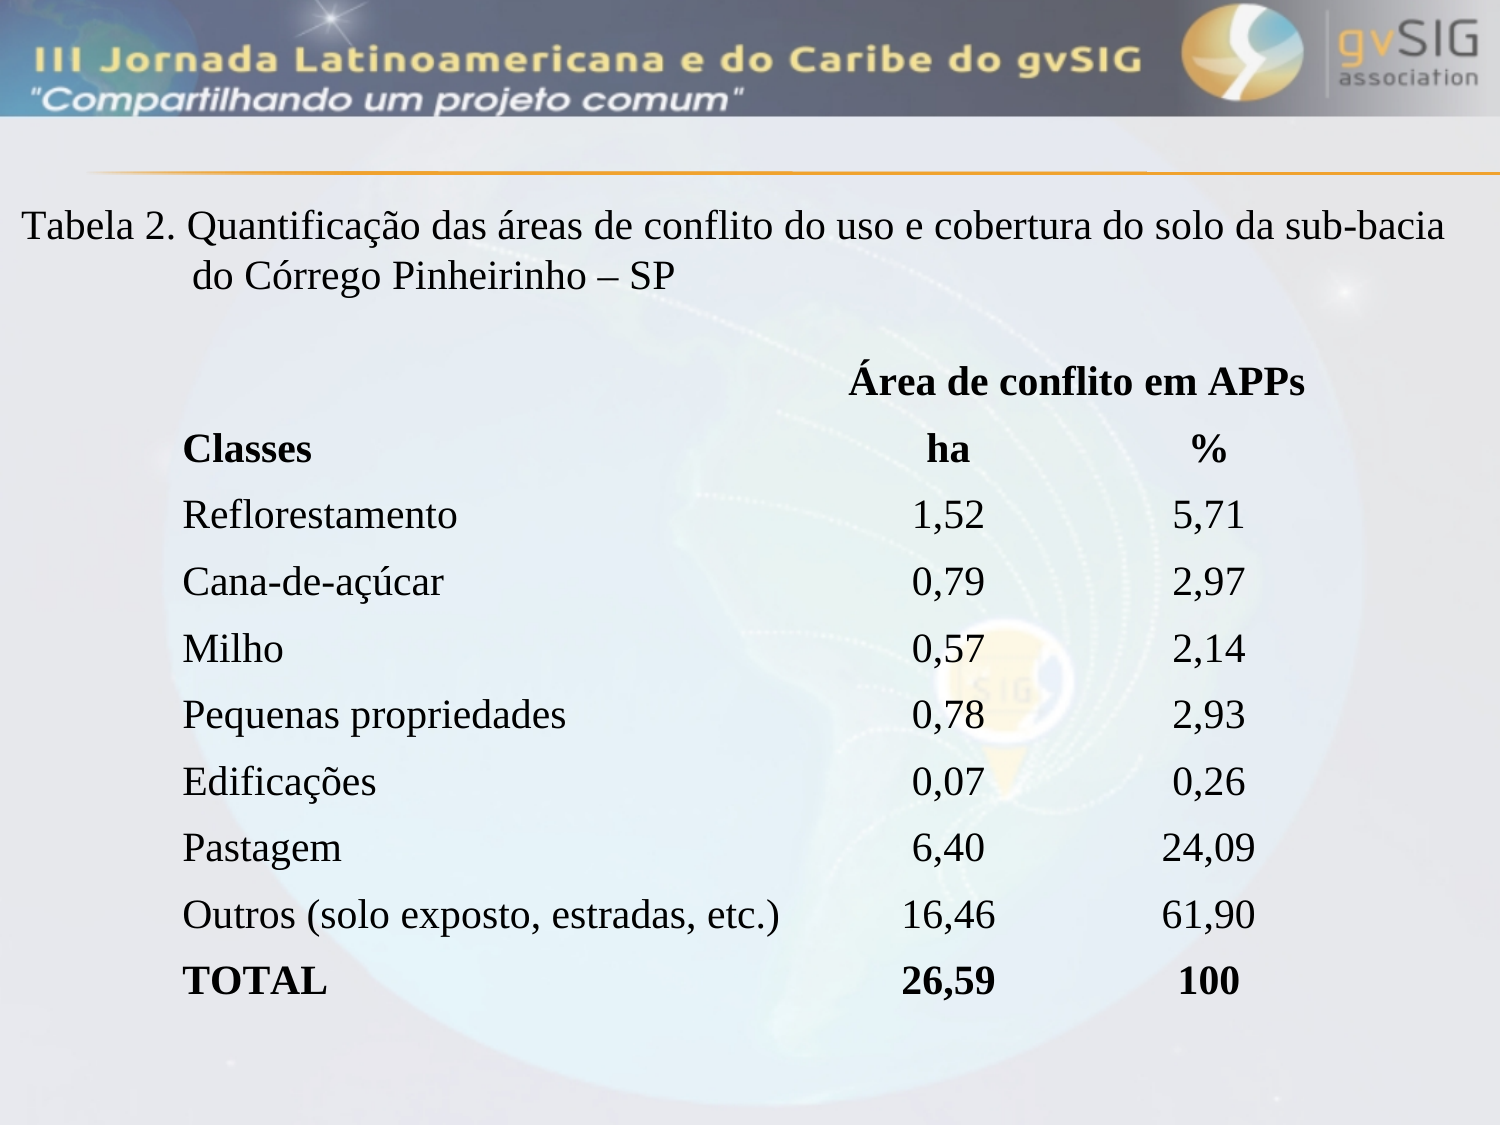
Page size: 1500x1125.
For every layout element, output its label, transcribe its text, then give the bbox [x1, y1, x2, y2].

table_cell 2,97 [1080, 537, 1337, 604]
table_cell 5,71 [1080, 471, 1337, 537]
table_cell Pastagem [175, 803, 817, 870]
table_cell 2,14 [1080, 604, 1337, 670]
table_cell 61,90 [1080, 870, 1337, 936]
table_cell Milho [175, 604, 817, 670]
table_cell 0,78 [817, 670, 1080, 737]
table_cell % [1080, 404, 1337, 471]
table_cell Pequenas propriedades [175, 670, 817, 737]
table_cell 6,40 [817, 803, 1080, 870]
table_cell 0,79 [817, 537, 1080, 604]
table_cell 24,09 [1080, 803, 1337, 870]
picture [0, 0, 1500, 1125]
table_cell 0,57 [817, 604, 1080, 670]
table_cell Outros (solo exposto, estradas, etc.) [175, 870, 817, 936]
text_box Tabela 2. Quantificação das áreas de conflito do uso e cobertura do solo da sub-bacia do Córrego Pinheirinho – SP [6, 190, 1500, 306]
table_header [175, 338, 817, 404]
table_cell Reflorestamento [175, 471, 817, 537]
table_cell 1,52 [817, 471, 1080, 537]
table_header Área de conflito em APPs [817, 338, 1337, 404]
table_cell Classes [175, 404, 817, 471]
table_cell 26,59 [817, 936, 1080, 1003]
table_cell 0,26 [1080, 737, 1337, 803]
table_cell TOTAL [175, 936, 817, 1003]
table_cell 2,93 [1080, 670, 1337, 737]
table_cell 0,07 [817, 737, 1080, 803]
table_cell Cana-de-açúcar [175, 537, 817, 604]
table_cell ha [817, 404, 1080, 471]
table_cell 100 [1080, 936, 1337, 1003]
table_cell Edificações [175, 737, 817, 803]
table_cell 16,46 [817, 870, 1080, 936]
